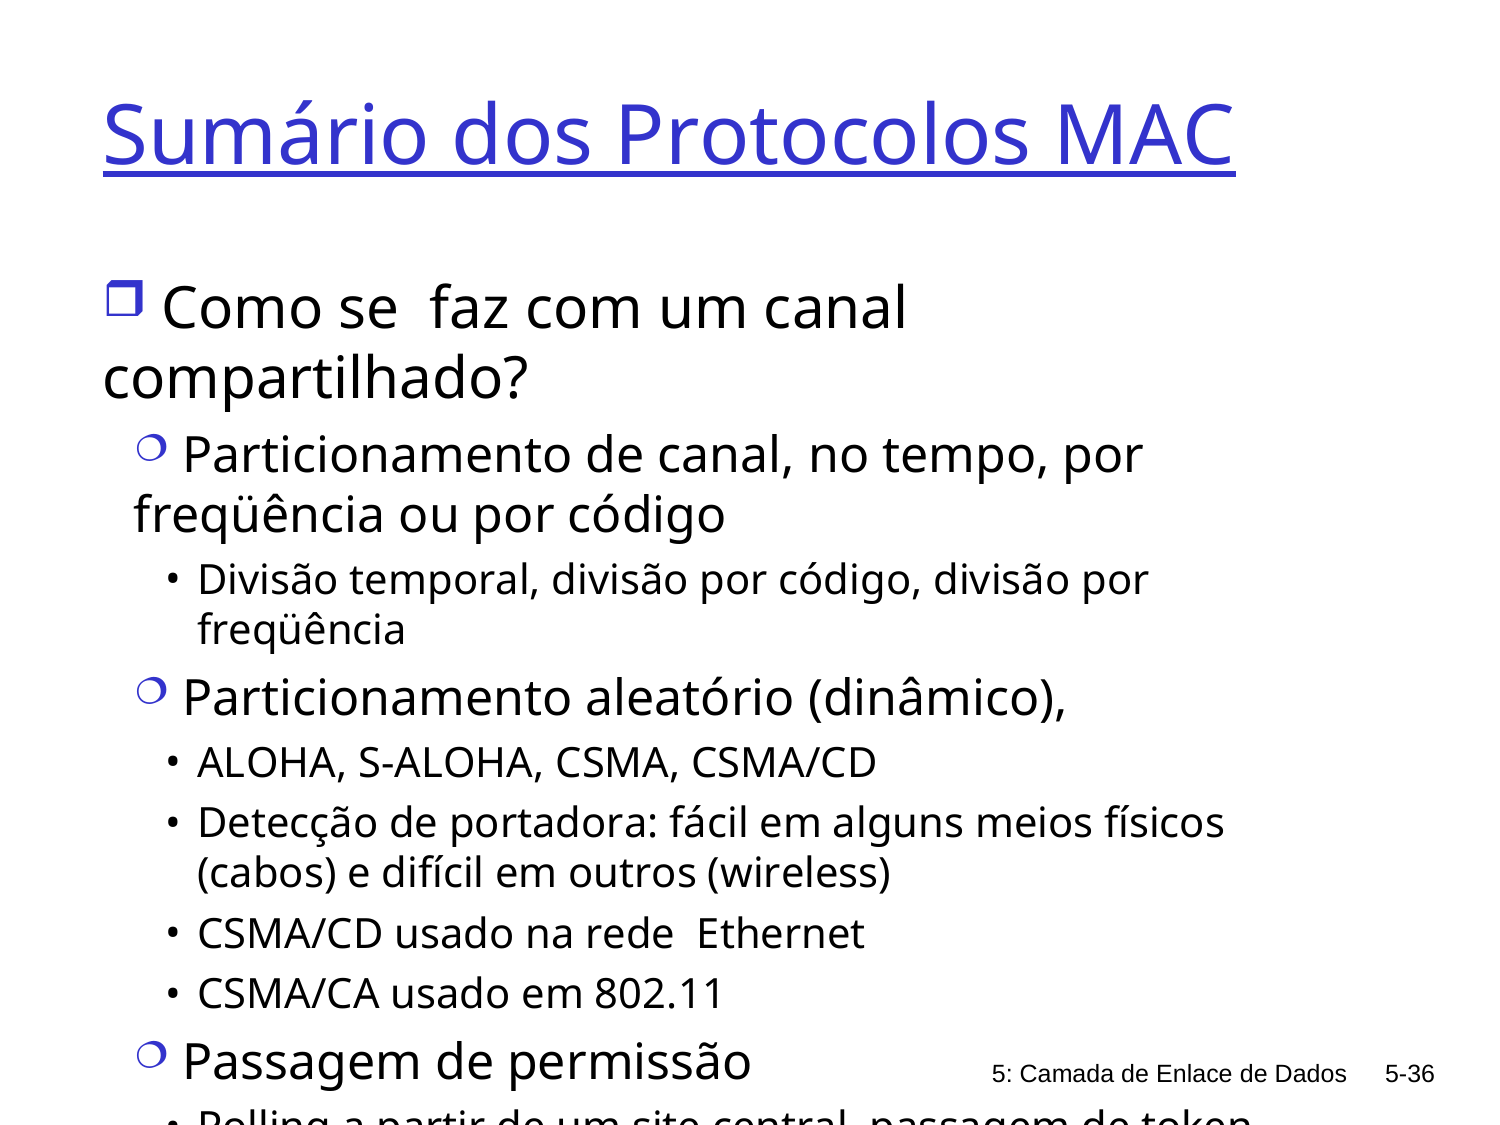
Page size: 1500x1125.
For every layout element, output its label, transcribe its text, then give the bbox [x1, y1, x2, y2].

list Como se faz com um canal compartilhado? Particionamento de canal, no tempo, por freqüência ou por código Divisão temporal, divisão por código, divisão por freqüência Particionamento aleatório (dinâmico), ALOHA, S-ALOHA, CSMA, CSMA/CD Detecção de portadora: fácil em alguns meios físicos (cabos) e difícil em outros (wireless) CSMA/CD usado na rede Ethernet CSMA/CA usado em 802.11 Passagem de permissão Polling a partir de um site central, passagem de token [87, 262, 1363, 1068]
text_box 5-<número> [1339, 1050, 1451, 1125]
text_box 5: Camada de Enlace de Dados [837, 1068, 1339, 1125]
title Sumário dos Protocolos MAC [87, 37, 1363, 225]
